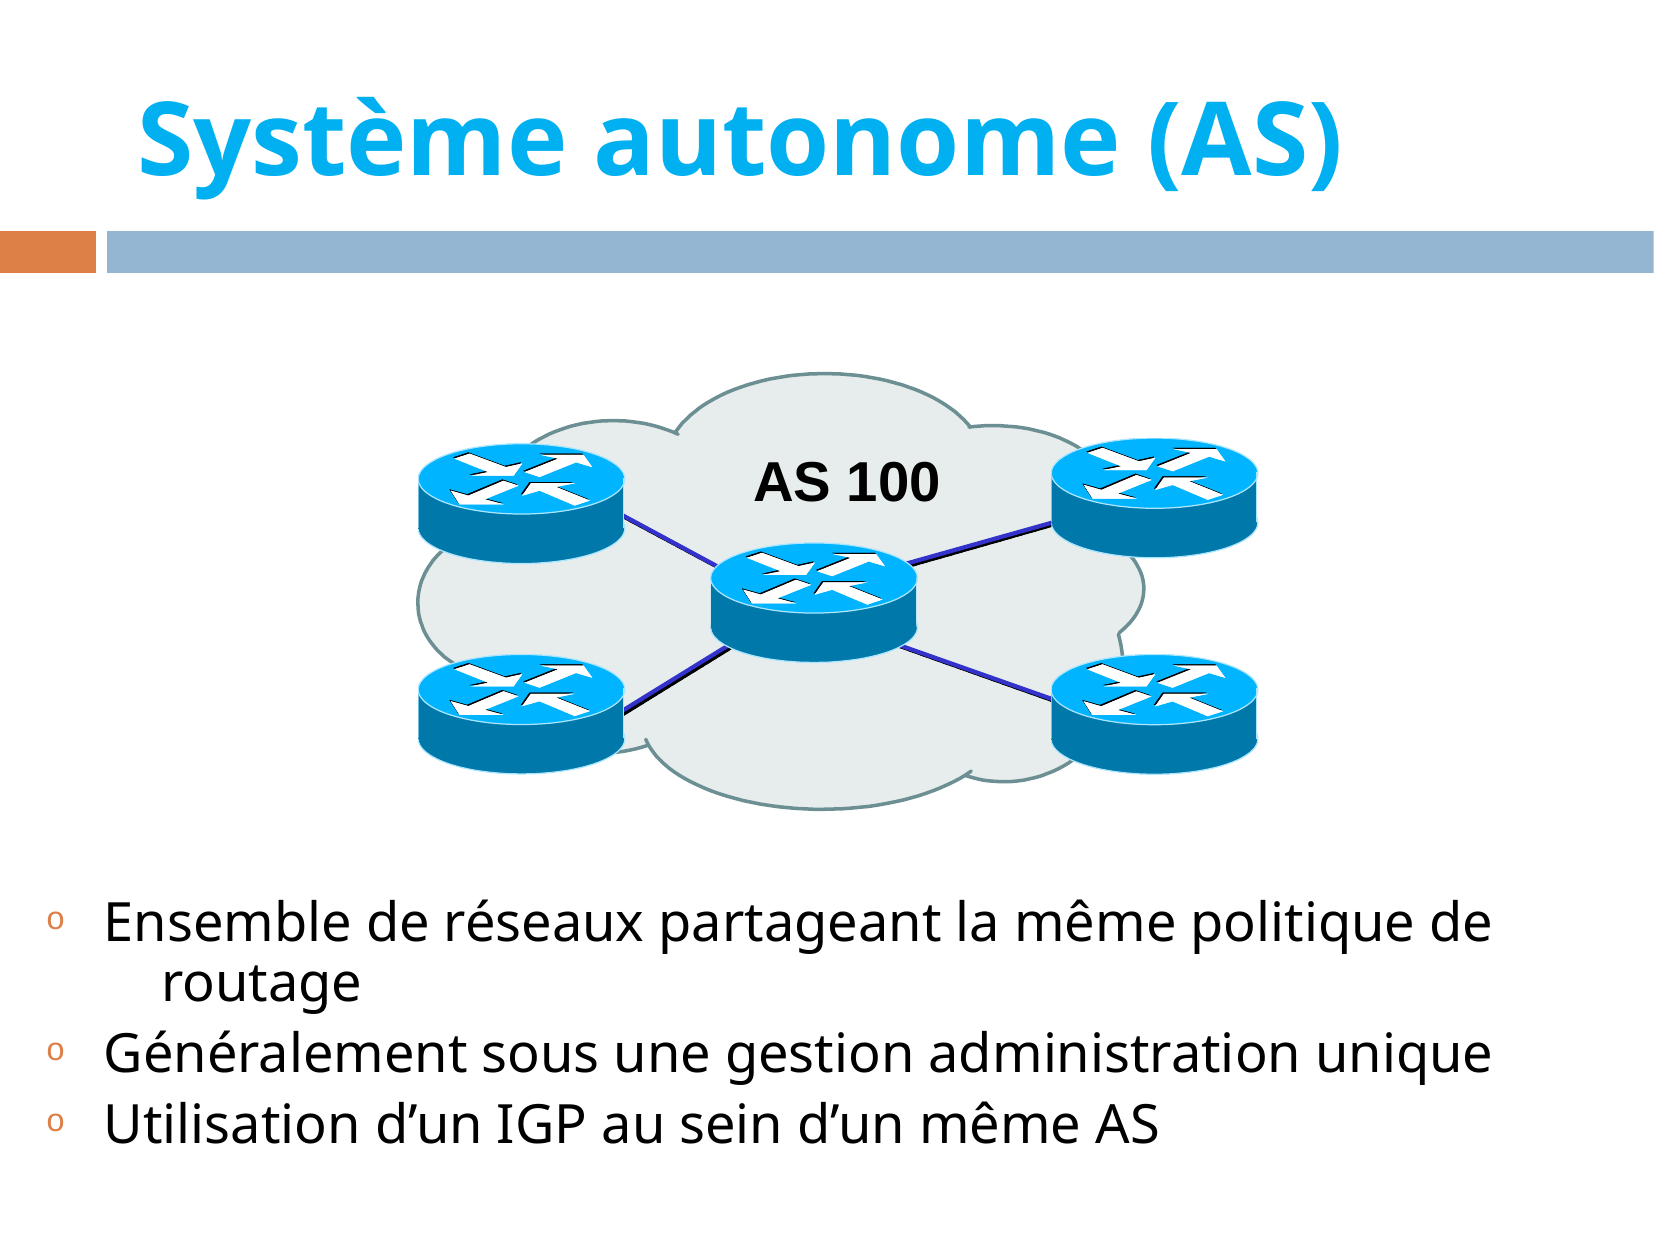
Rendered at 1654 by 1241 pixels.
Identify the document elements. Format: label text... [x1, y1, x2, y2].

picture [1159, 449, 1223, 470]
list Ensemble de réseaux partageant la même politique de routage Généralement sous une gestion administration unique Utilisation d’un IGP au sein d’un même AS [2, 695, 1654, 1241]
text_box AS 100 [744, 452, 950, 515]
picture [1157, 477, 1220, 499]
picture [1089, 448, 1153, 470]
picture [414, 370, 1261, 816]
title Système autonome (AS) [123, 41, 1530, 249]
picture [1086, 475, 1148, 498]
